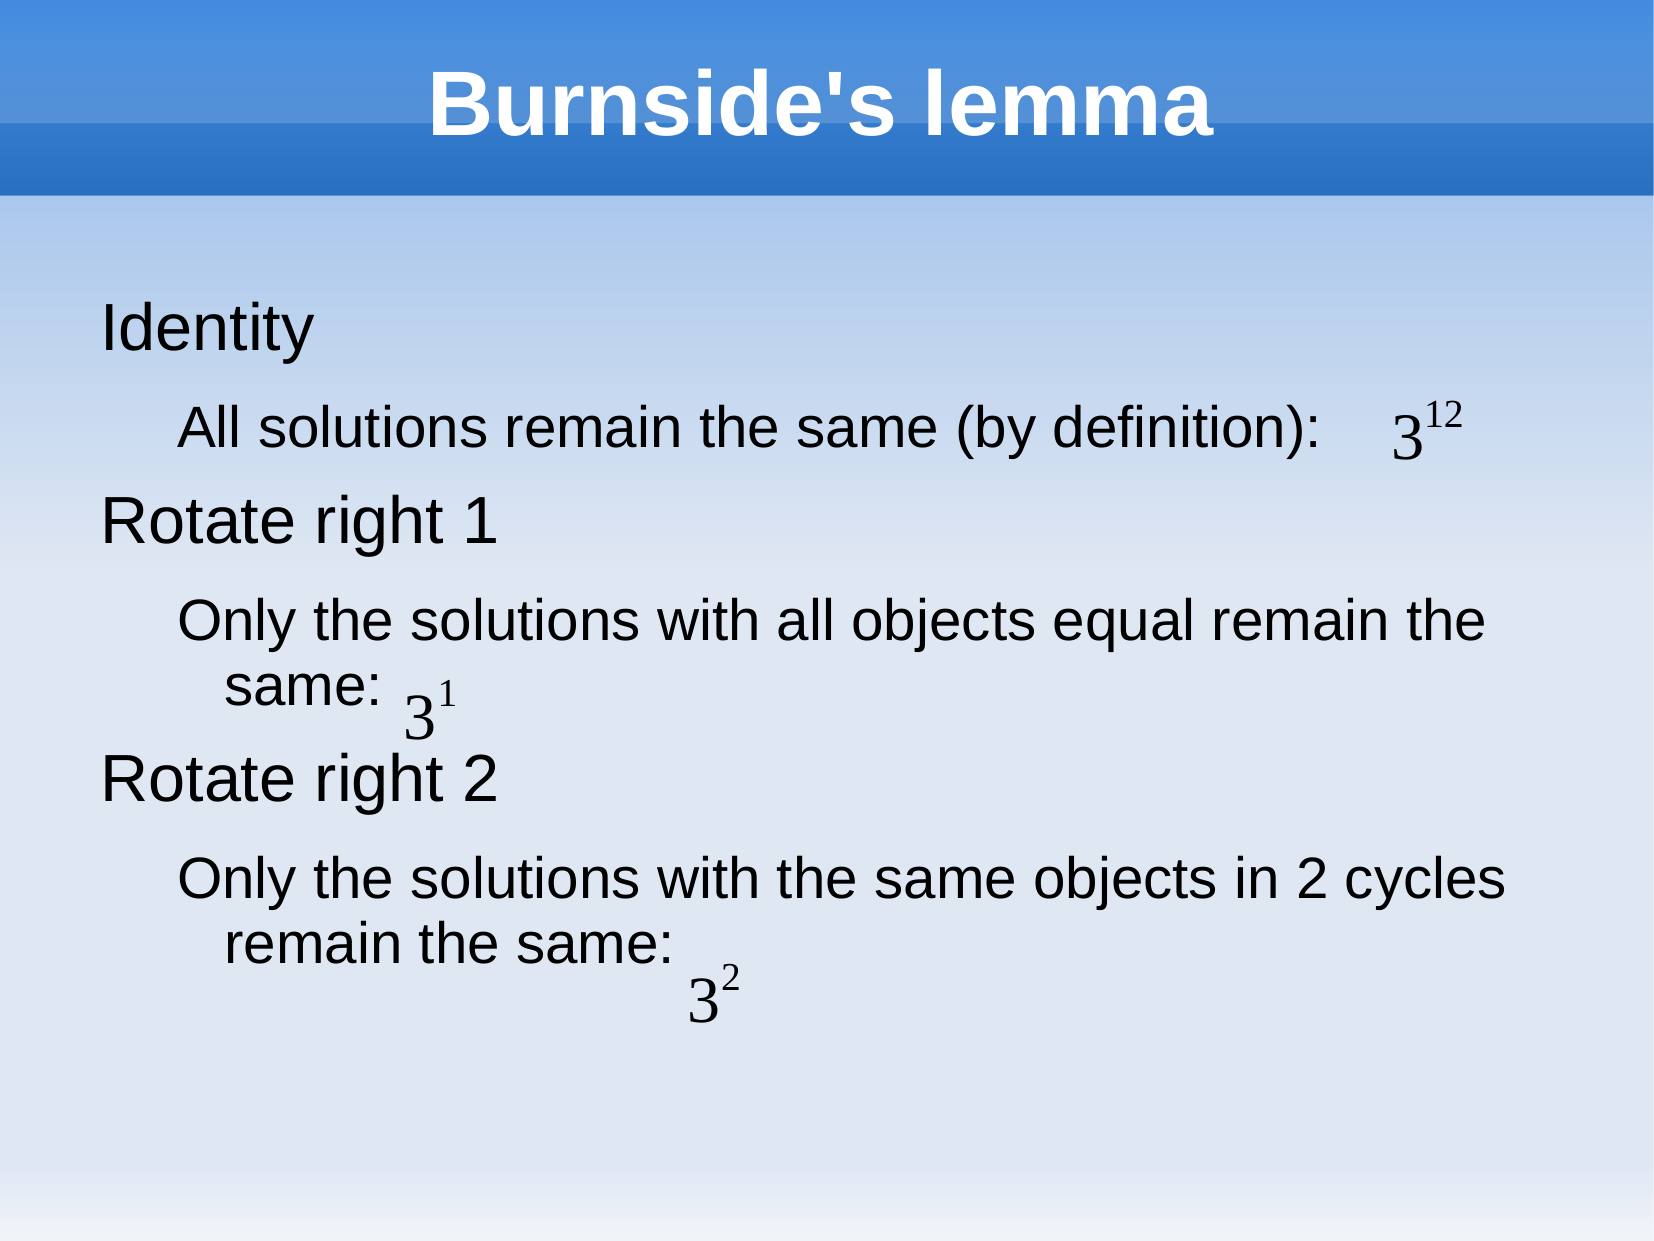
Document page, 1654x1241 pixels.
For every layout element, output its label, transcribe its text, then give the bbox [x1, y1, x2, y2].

chart [680, 952, 748, 1042]
list Identity All solutions remain the same (by definition): Rotate right 1 Only the solutions with all objects equal remain the same: Rotate right 2 Only the solutions with the same objects in 2 cycles remain the same: [82, 290, 1571, 1094]
chart [1385, 389, 1471, 479]
picture [0, 0, 1654, 1241]
chart [397, 669, 464, 758]
title Burnside's lemma [76, 0, 1565, 208]
